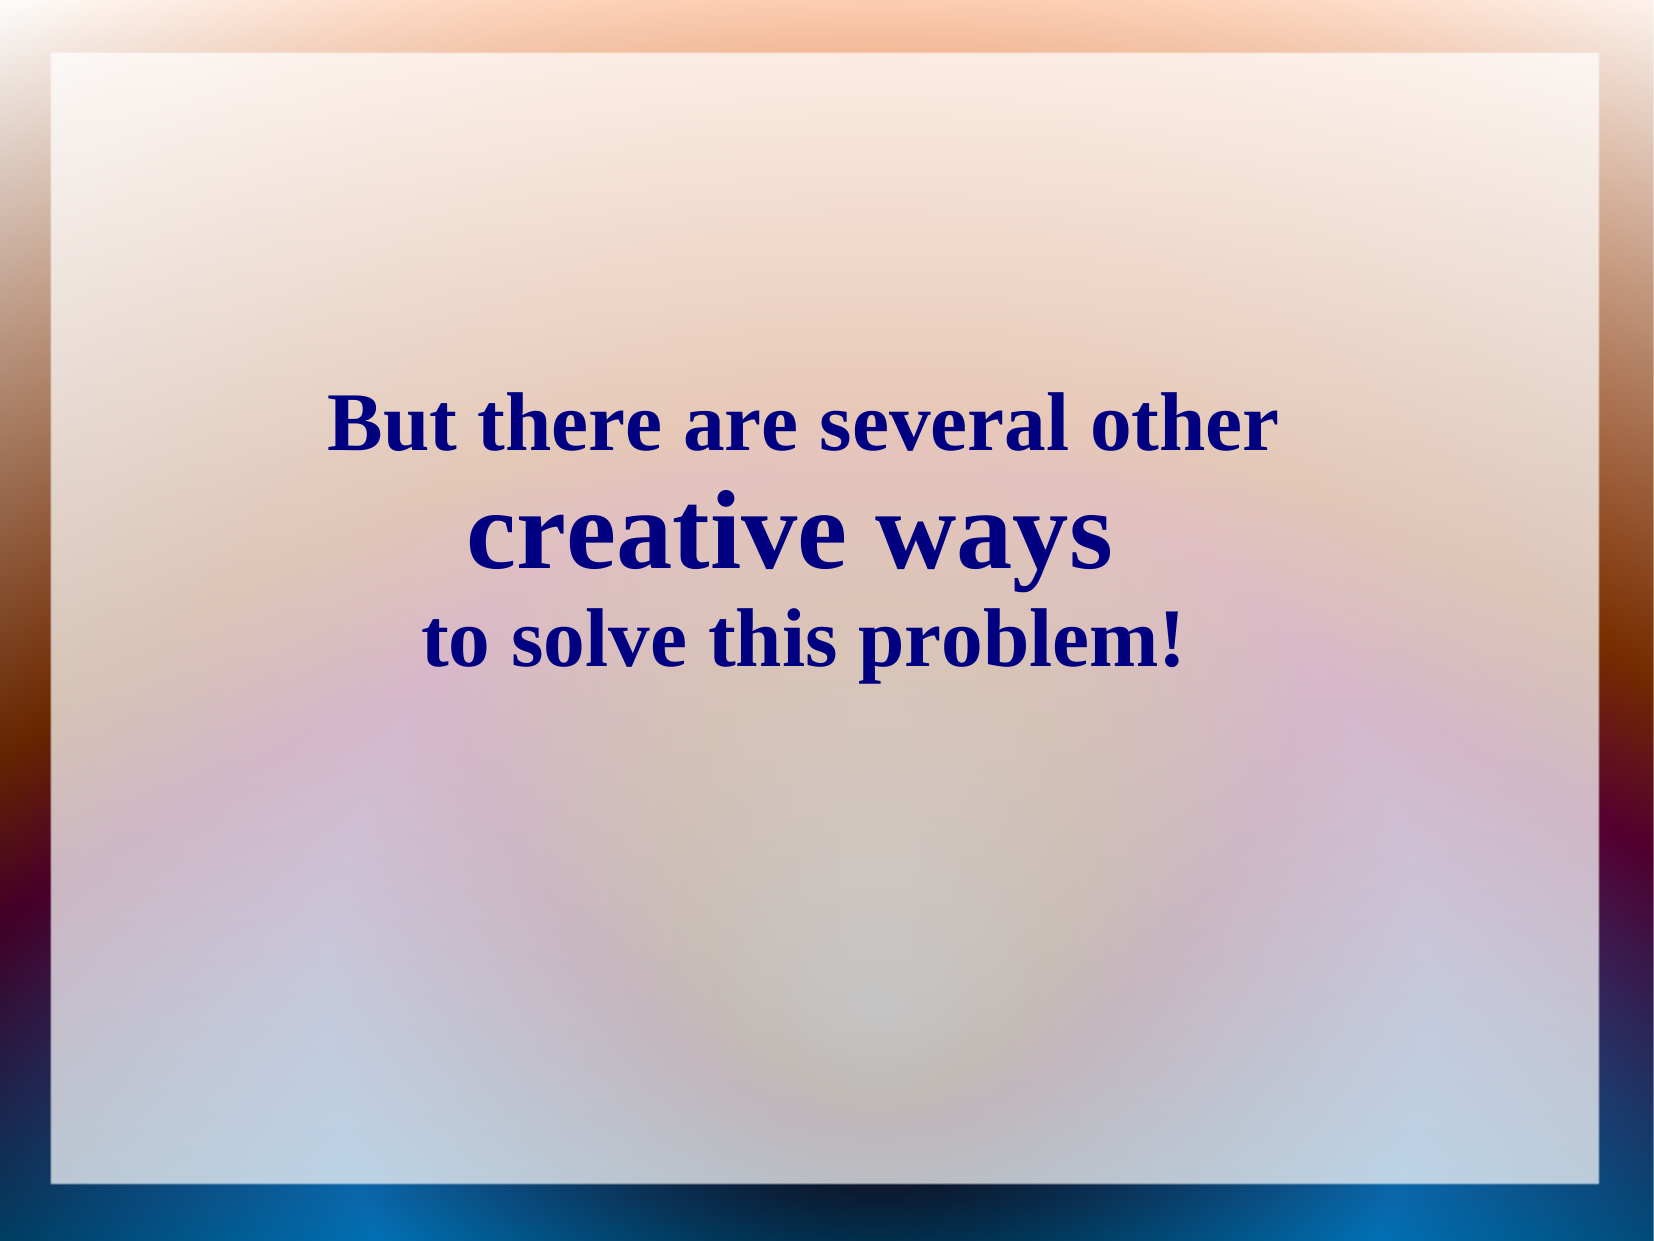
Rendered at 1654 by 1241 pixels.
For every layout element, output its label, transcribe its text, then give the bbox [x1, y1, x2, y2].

text_box But there are several other creative ways to solve this problem! [312, 368, 1376, 693]
picture [0, 0, 1654, 1241]
